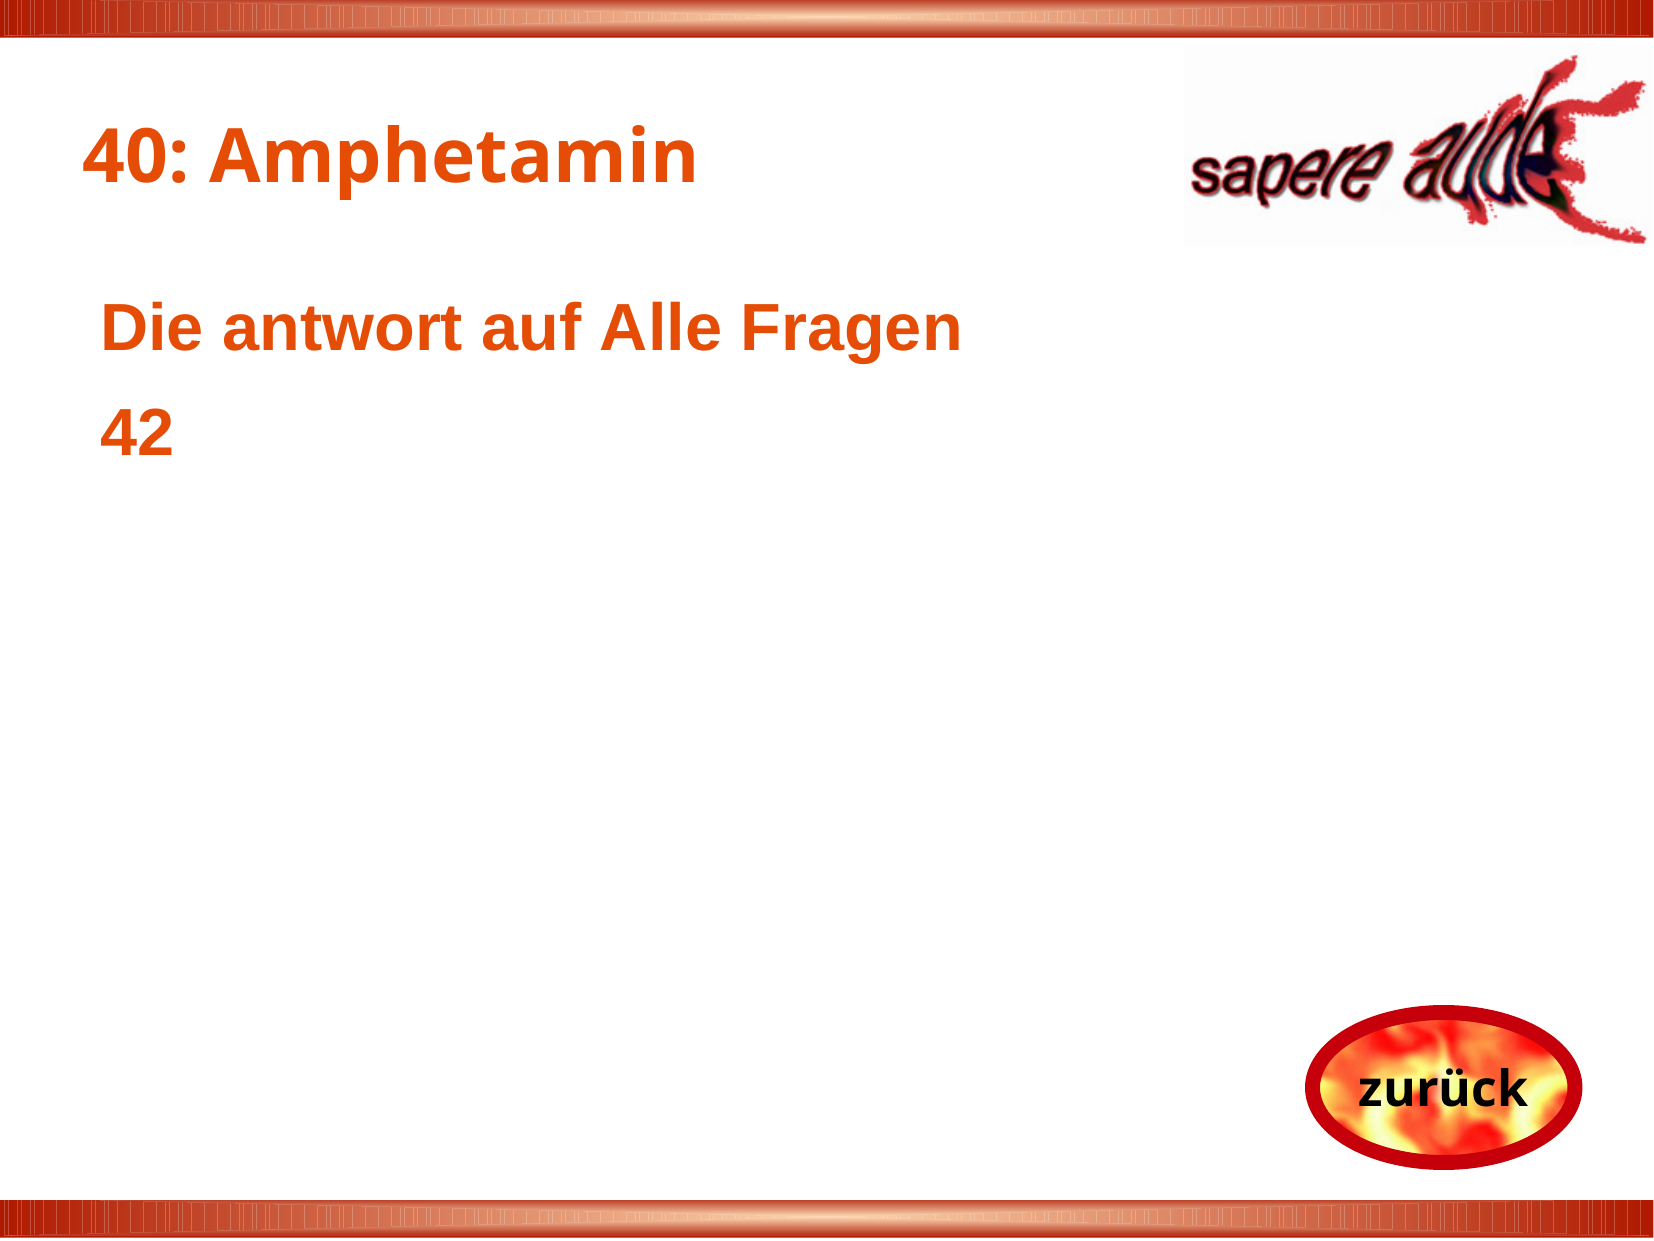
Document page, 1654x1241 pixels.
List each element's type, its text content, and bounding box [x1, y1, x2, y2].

picture [1184, 43, 1654, 247]
title 40: Amphetamin [82, 49, 1571, 257]
list Die antwort auf Alle Fragen 42 [82, 290, 1571, 1109]
picture [1328, 1109, 1560, 1154]
